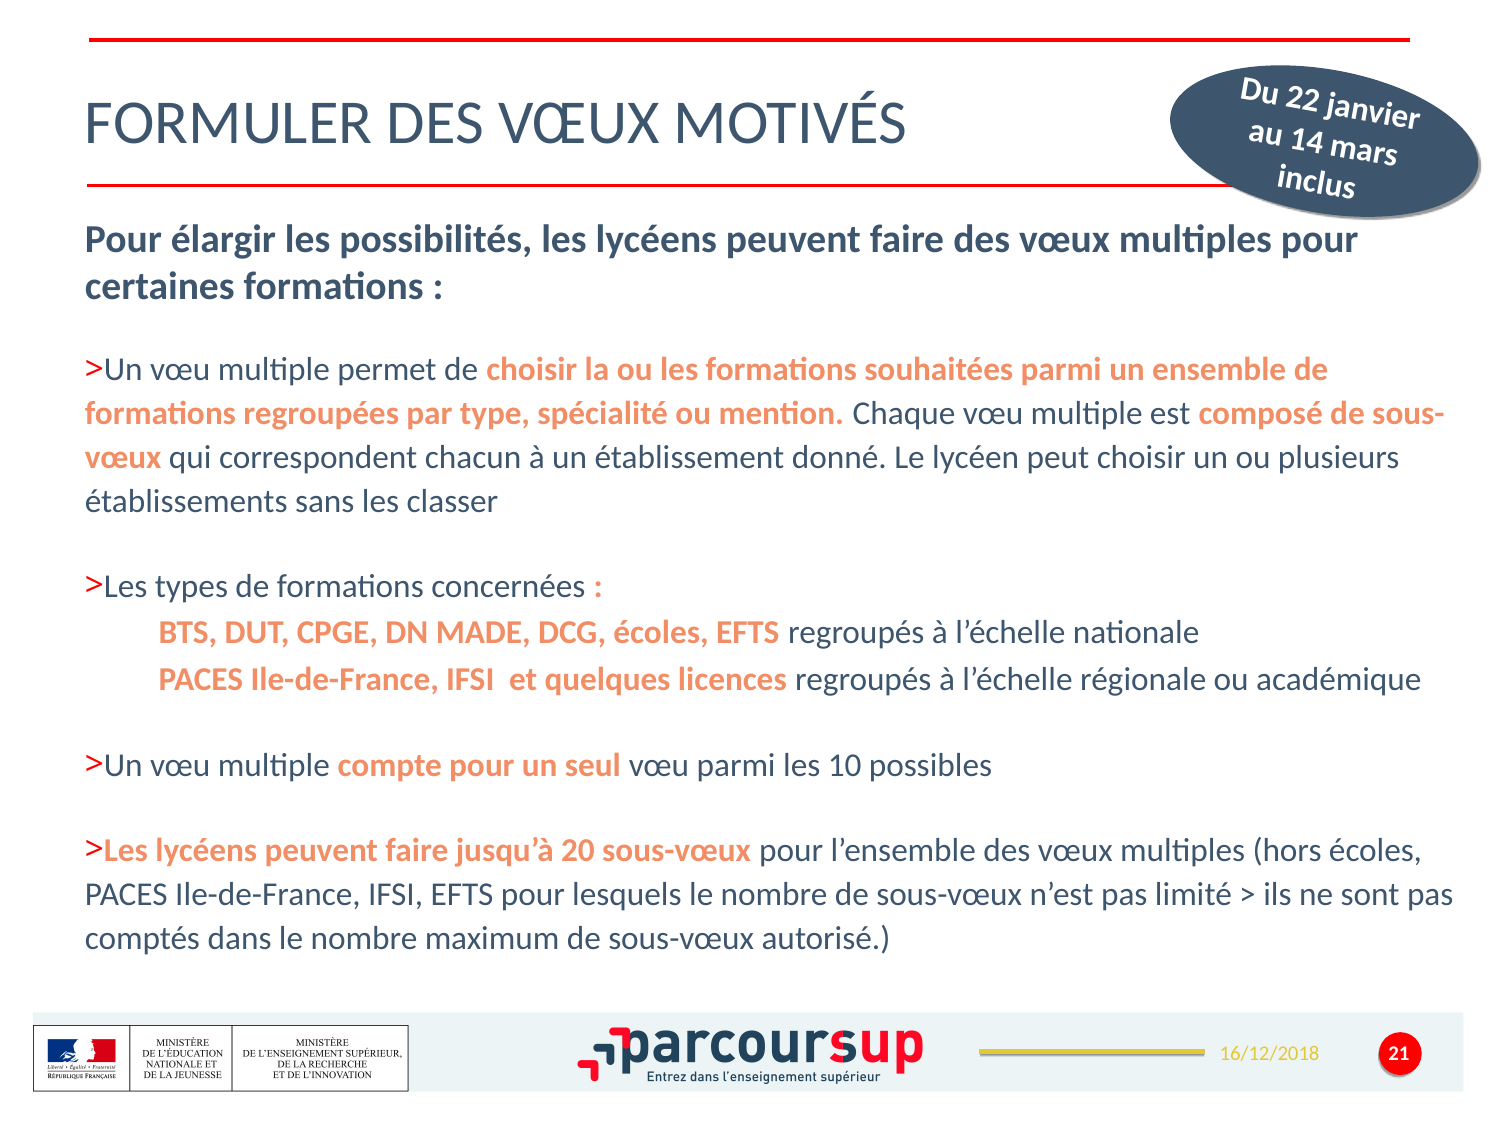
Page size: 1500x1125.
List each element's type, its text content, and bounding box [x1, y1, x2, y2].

list Pour élargir les possibilités, les lycéens peuvent faire des vœux multiples pour certaines formations : Un vœu multiple permet de choisir la ou les formations souhaitées parmi un ensemble de formations regroupées par type, spécialité ou mention. Chaque vœu multiple est composé de sous-vœux qui correspondent chacun à un établissement donné. Le lycéen peut choisir un ou plusieurs établissements sans les classer Les types de formations concernées : BTS, DUT, CPGE, DN MADE, DCG, écoles, EFTS regroupés à l’échelle nationale PACES Ile-de-France, IFSI et quelques licences regroupés à l’échelle régionale ou académique Un vœu multiple compte pour un seul vœu parmi les 10 possibles Les lycéens peuvent faire jusqu’à 20 sous-vœux pour l’ensemble des vœux multiples (hors écoles, PACES Ile-de-France, IFSI, EFTS pour lesquels le nombre de sous-vœux n’est pas limité > ils ne sont pas comptés dans le nombre maximum de sous-vœux autorisé.) [69, 205, 1488, 1006]
slide_number <numéro> [1368, 1031, 1430, 1074]
title Formuler des vœux motivés [69, 12, 1409, 205]
text_box Du 22 janvier au 14 mars inclus [1170, 65, 1479, 217]
picture [0, 0, 1499, 1124]
